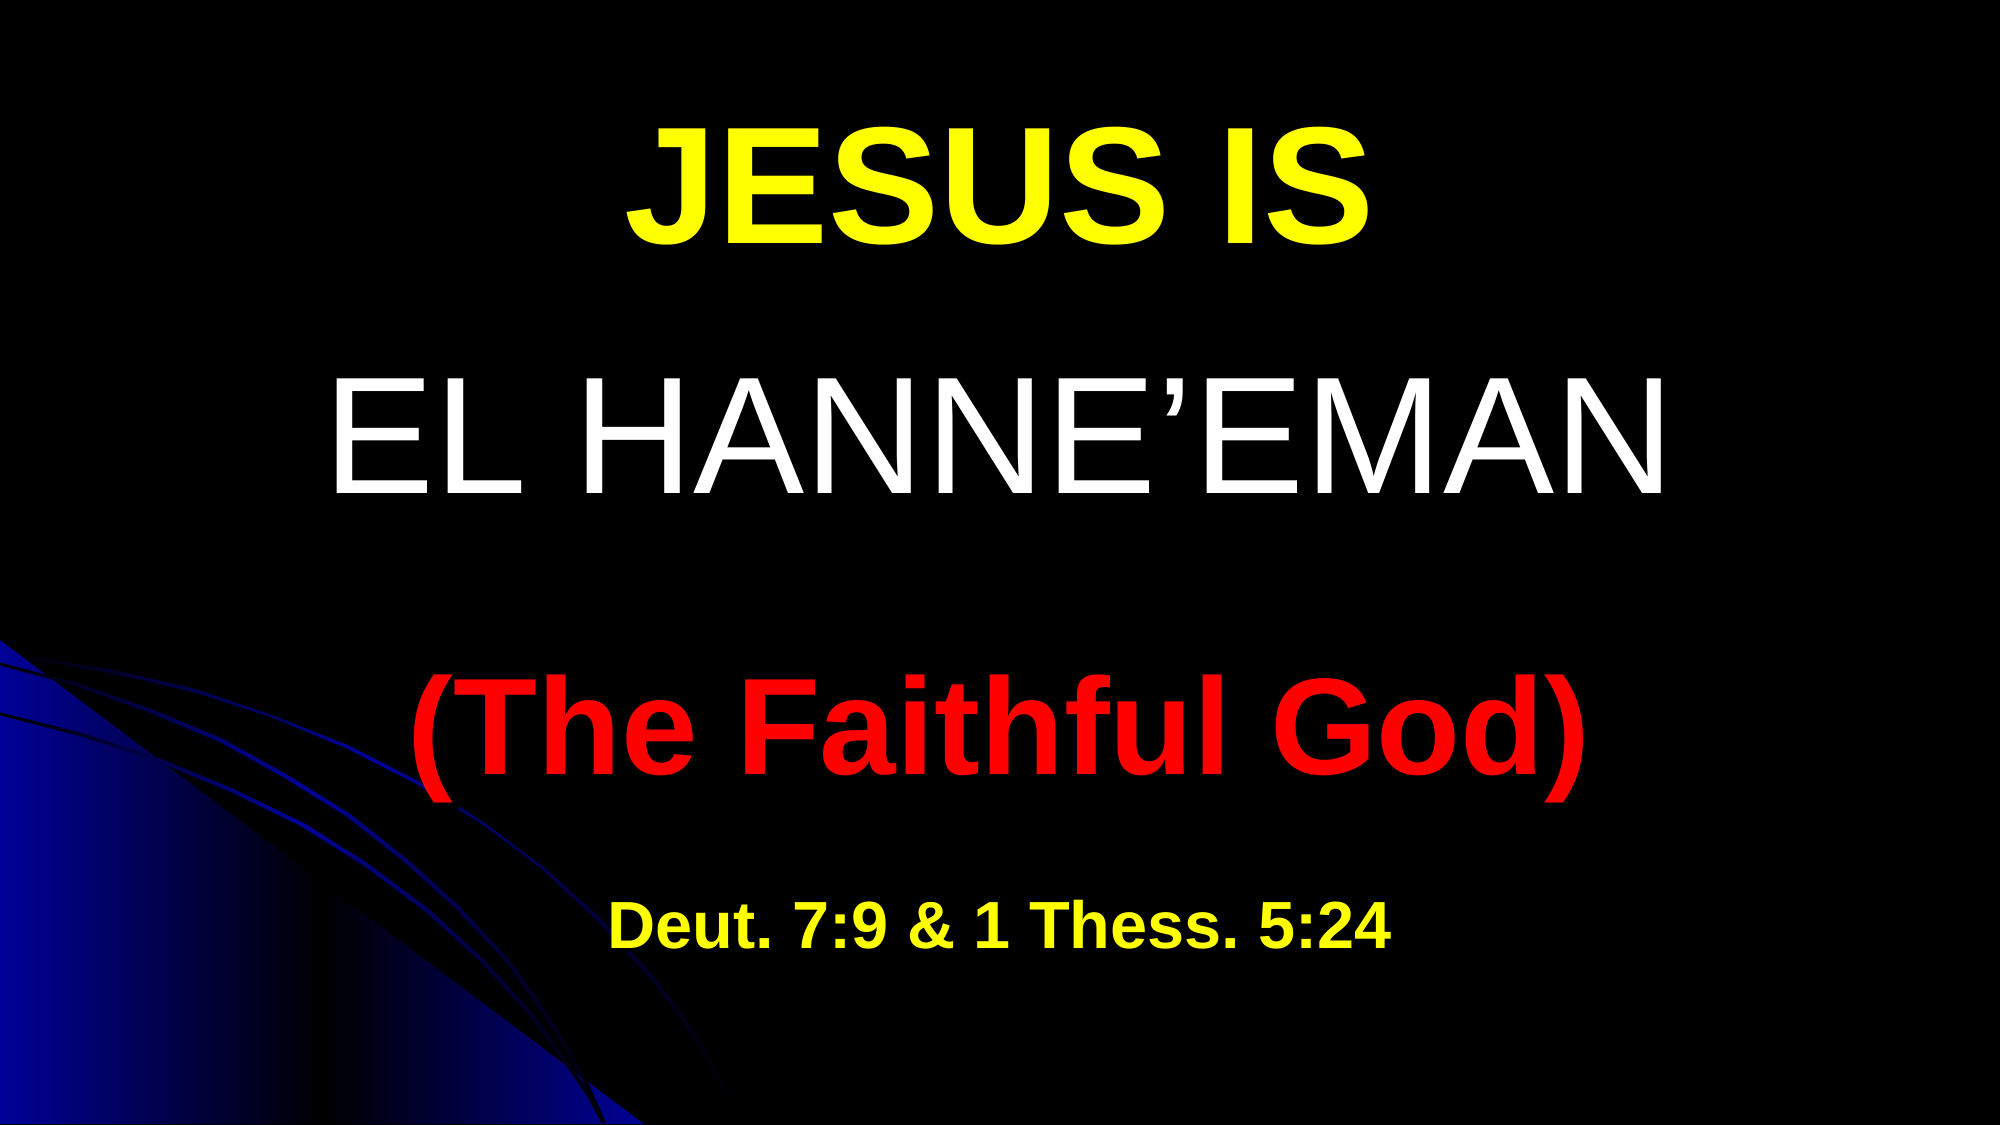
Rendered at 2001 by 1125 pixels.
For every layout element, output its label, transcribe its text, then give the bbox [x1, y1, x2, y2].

title JESUS IS EL HANNE’EMAN (The Faithful God) Deut. 7:9 & 1 Thess. 5:24 [249, 24, 1750, 1125]
